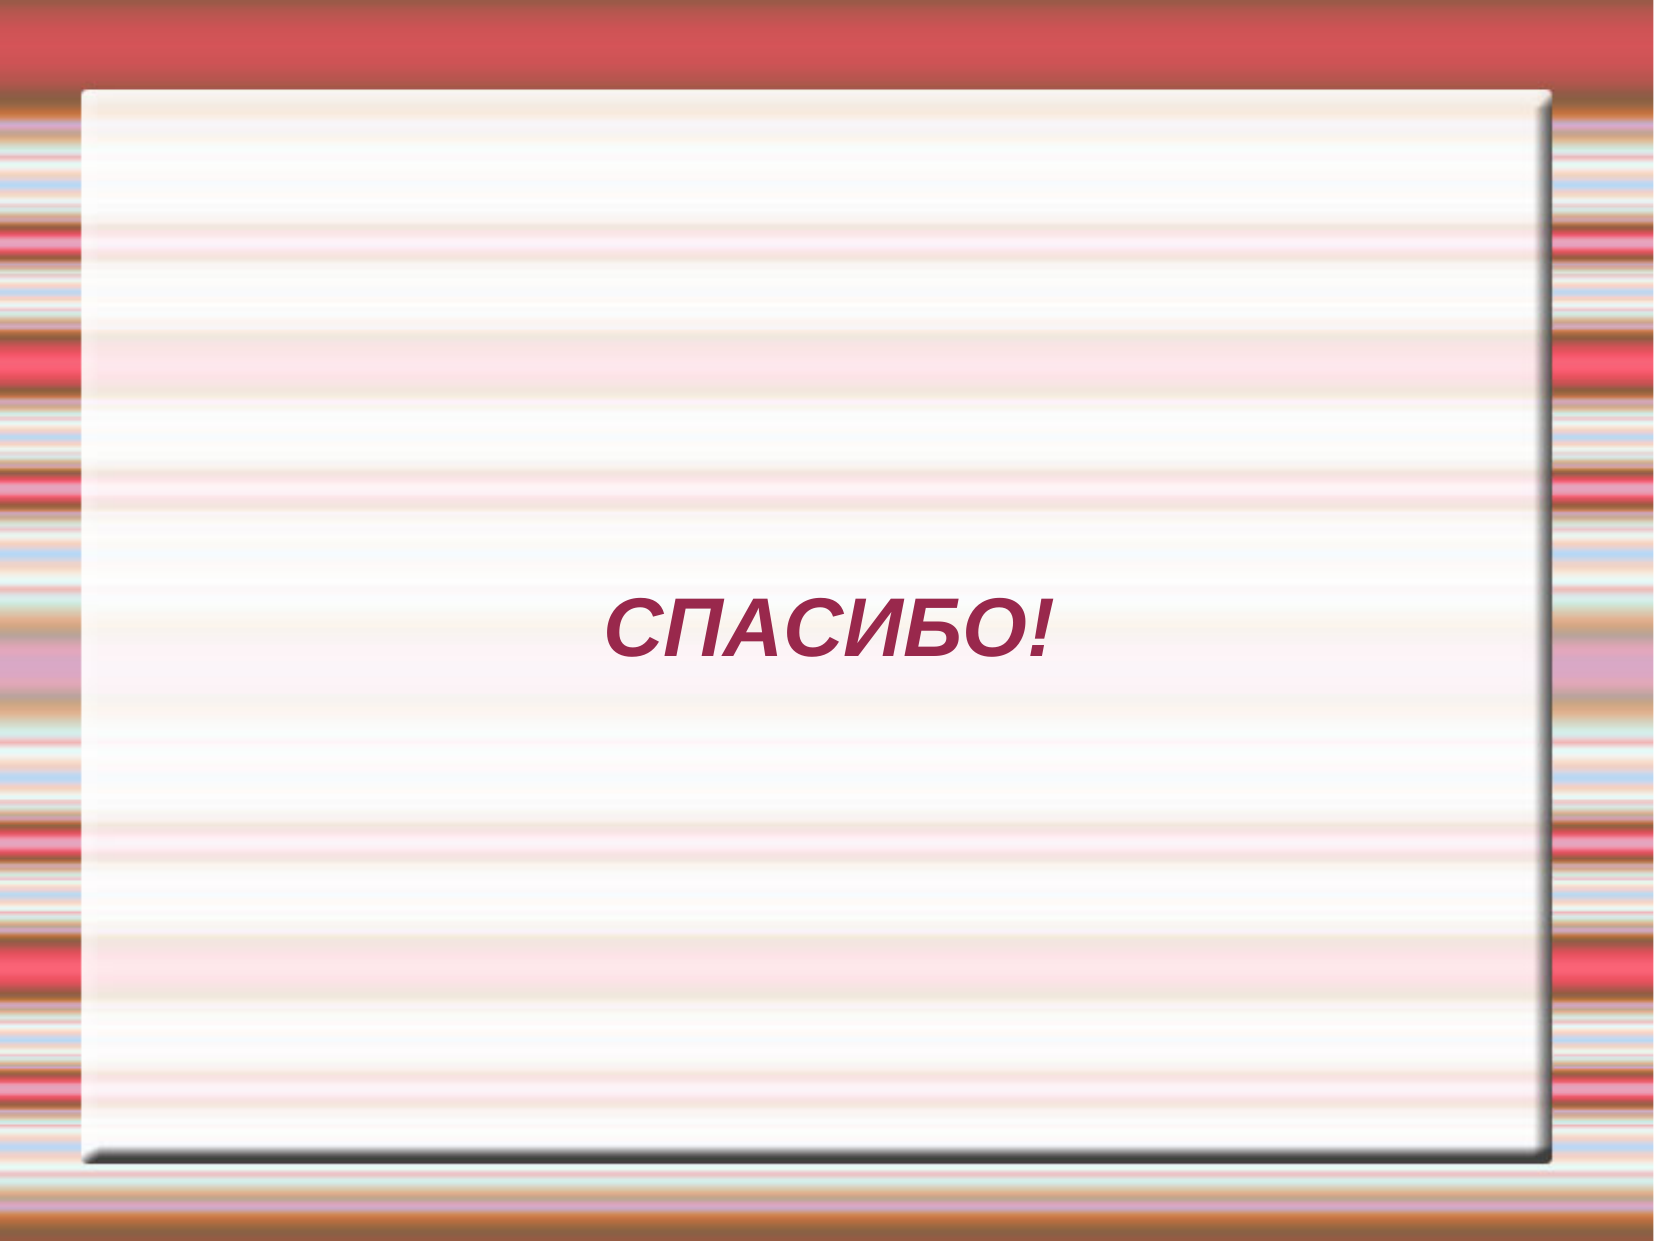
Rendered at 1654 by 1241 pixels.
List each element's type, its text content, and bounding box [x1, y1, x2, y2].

picture [0, 0, 1654, 1241]
title СПАСИБО! [123, 531, 1536, 724]
